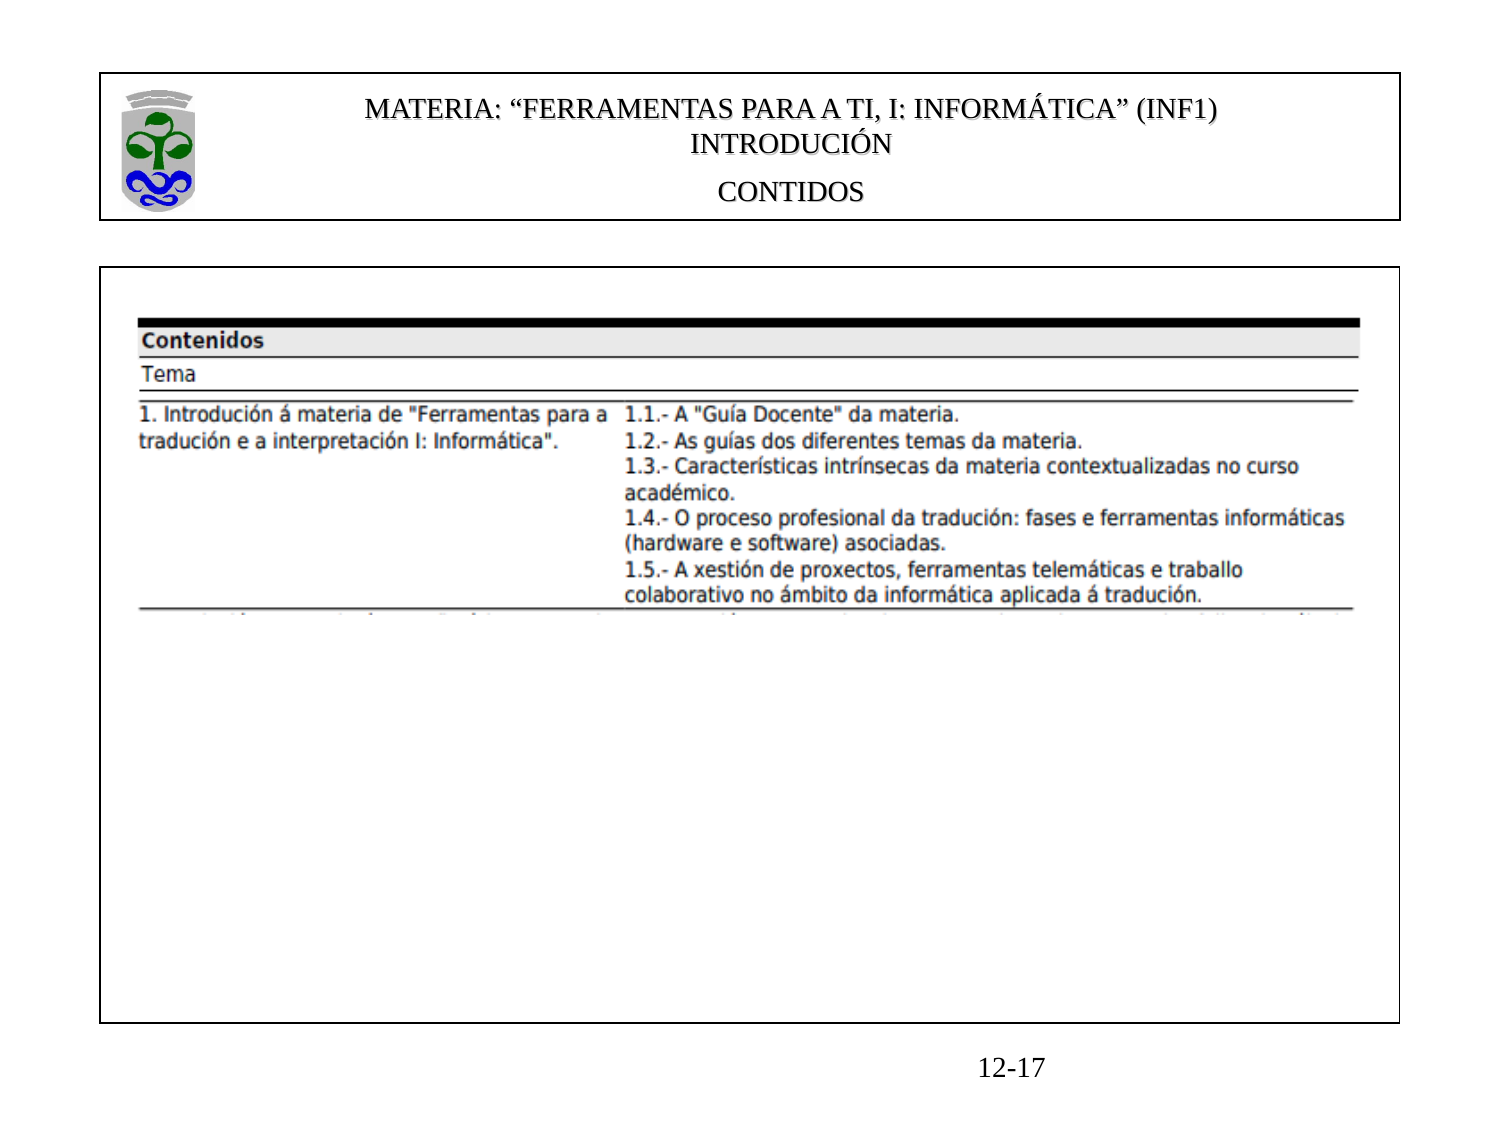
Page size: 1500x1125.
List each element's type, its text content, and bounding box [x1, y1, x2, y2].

picture [135, 315, 1365, 615]
text_box CONTENIDOS [147, 172, 1341, 223]
text_box 12-17 [962, 1040, 1423, 1083]
text_box MATERIA: “FERRAMENTAS PARA A TI, I: INFORMÁTICA” (INF1) INTRODUCIÓN CONTIDOS [206, 81, 1377, 217]
